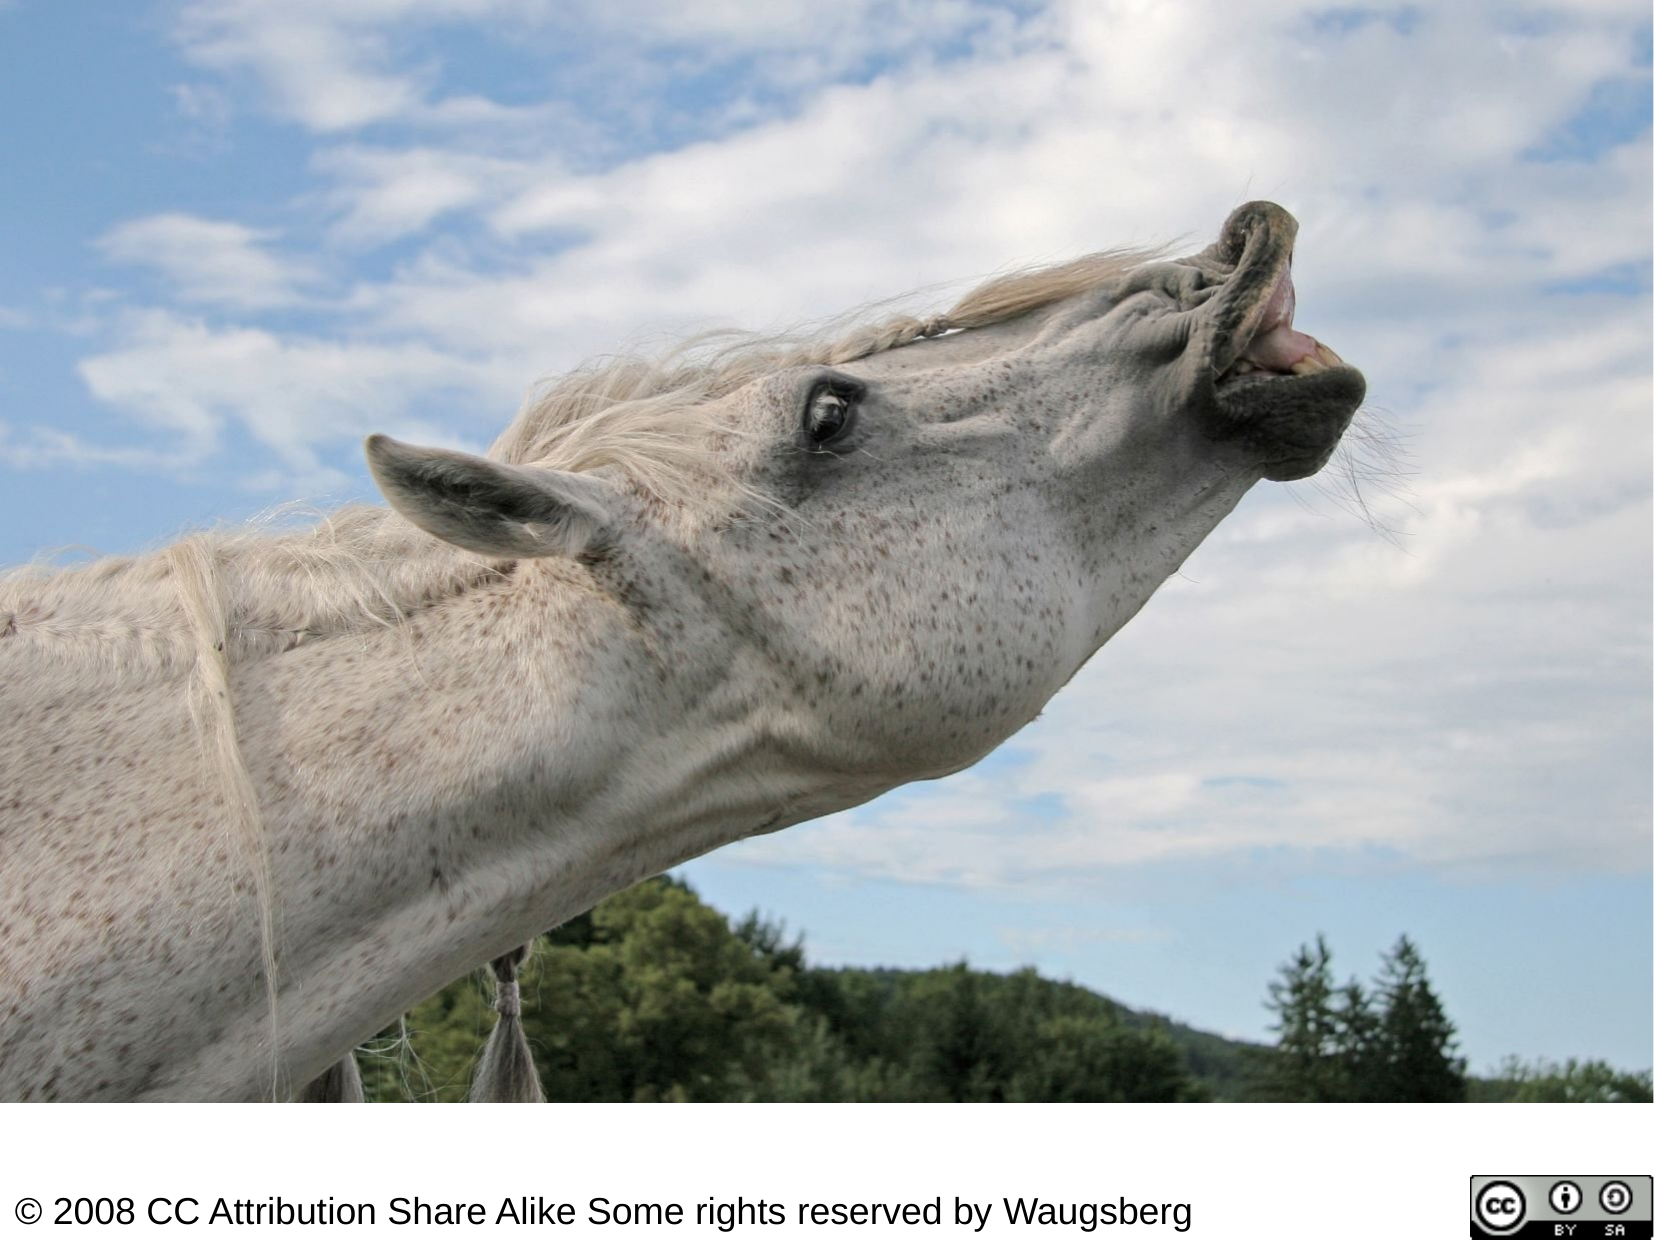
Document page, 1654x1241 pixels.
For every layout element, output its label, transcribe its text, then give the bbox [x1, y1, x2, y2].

picture [0, 0, 1654, 1103]
text_box © 2008 CC Attribution Share Alike Some rights reserved by Waugsberg [0, 1182, 1470, 1240]
picture [1470, 1175, 1654, 1241]
